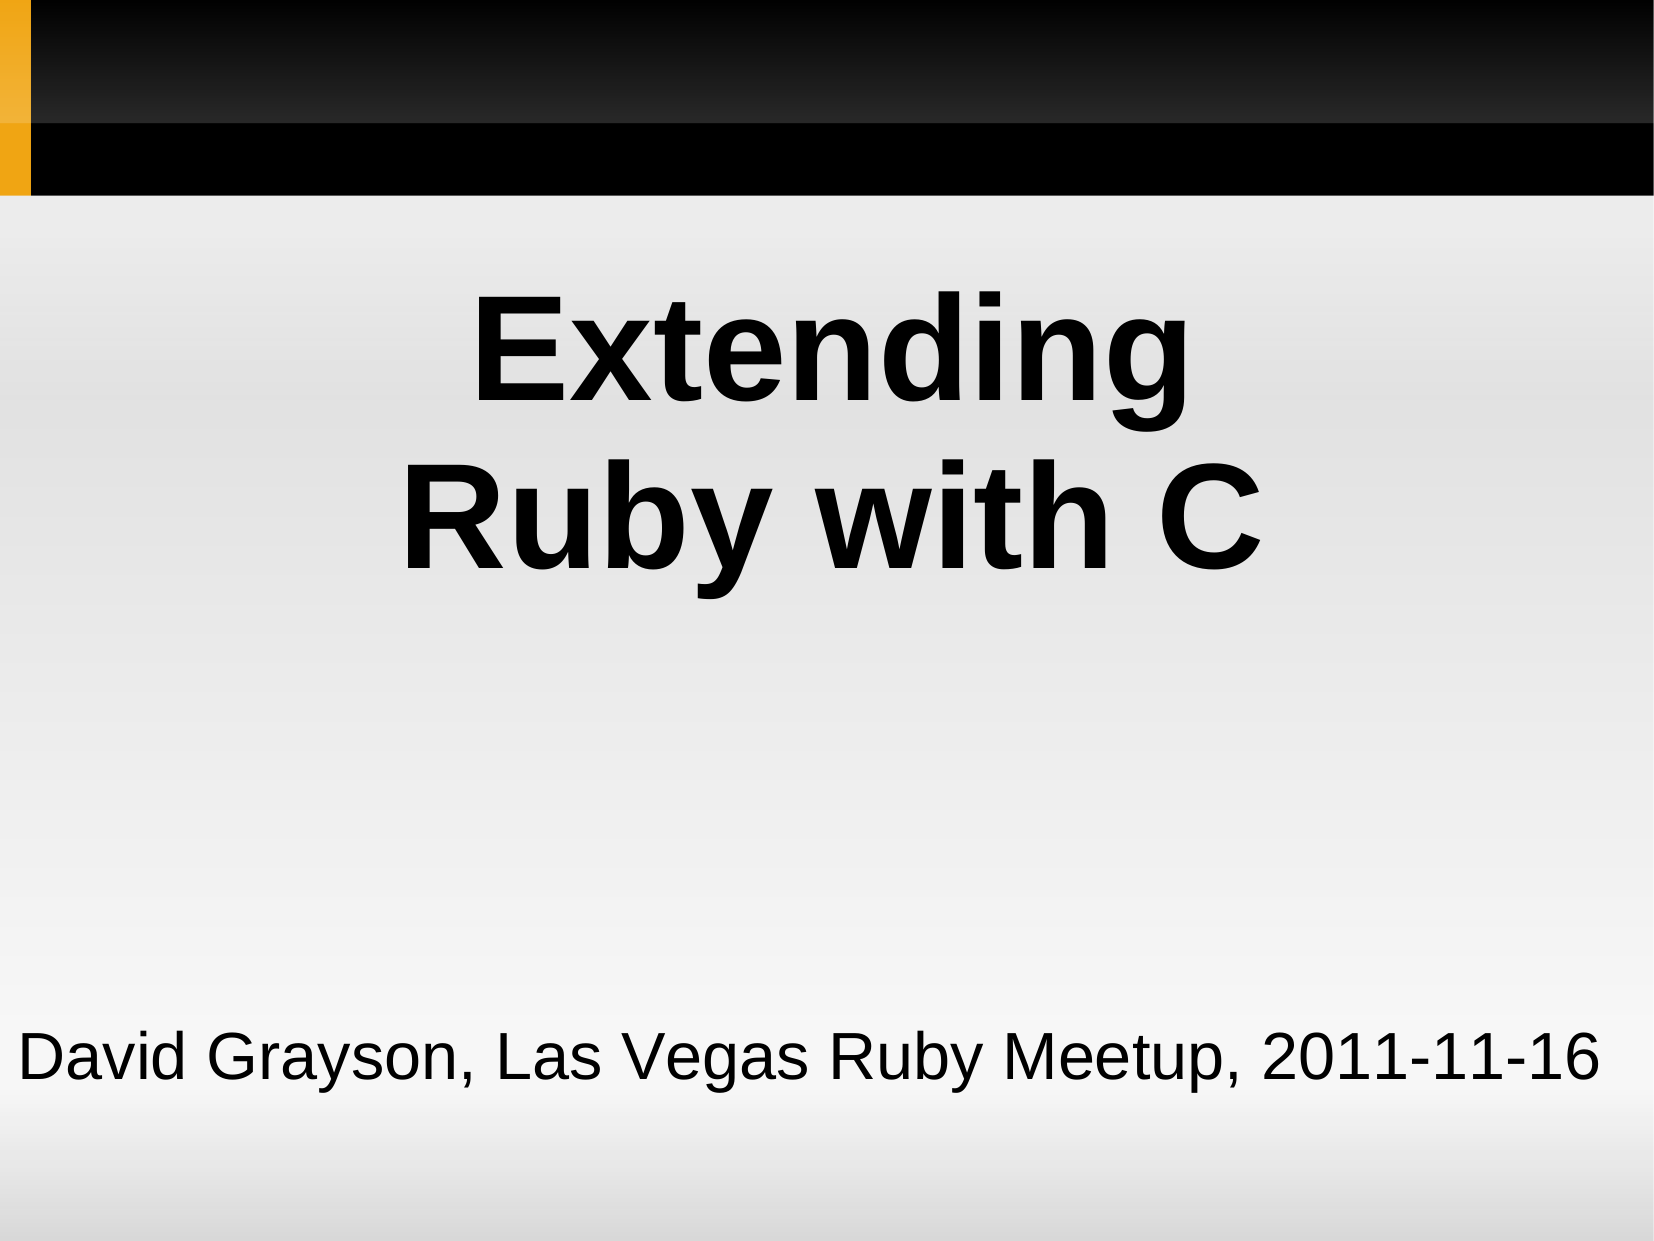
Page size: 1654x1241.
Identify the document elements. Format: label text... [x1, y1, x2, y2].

picture [0, 0, 1654, 1241]
list David Grayson, Las Vegas Ruby Meetup, 2011-11-16 [0, 1019, 1651, 1095]
title Extending Ruby with C [11, 264, 1654, 600]
